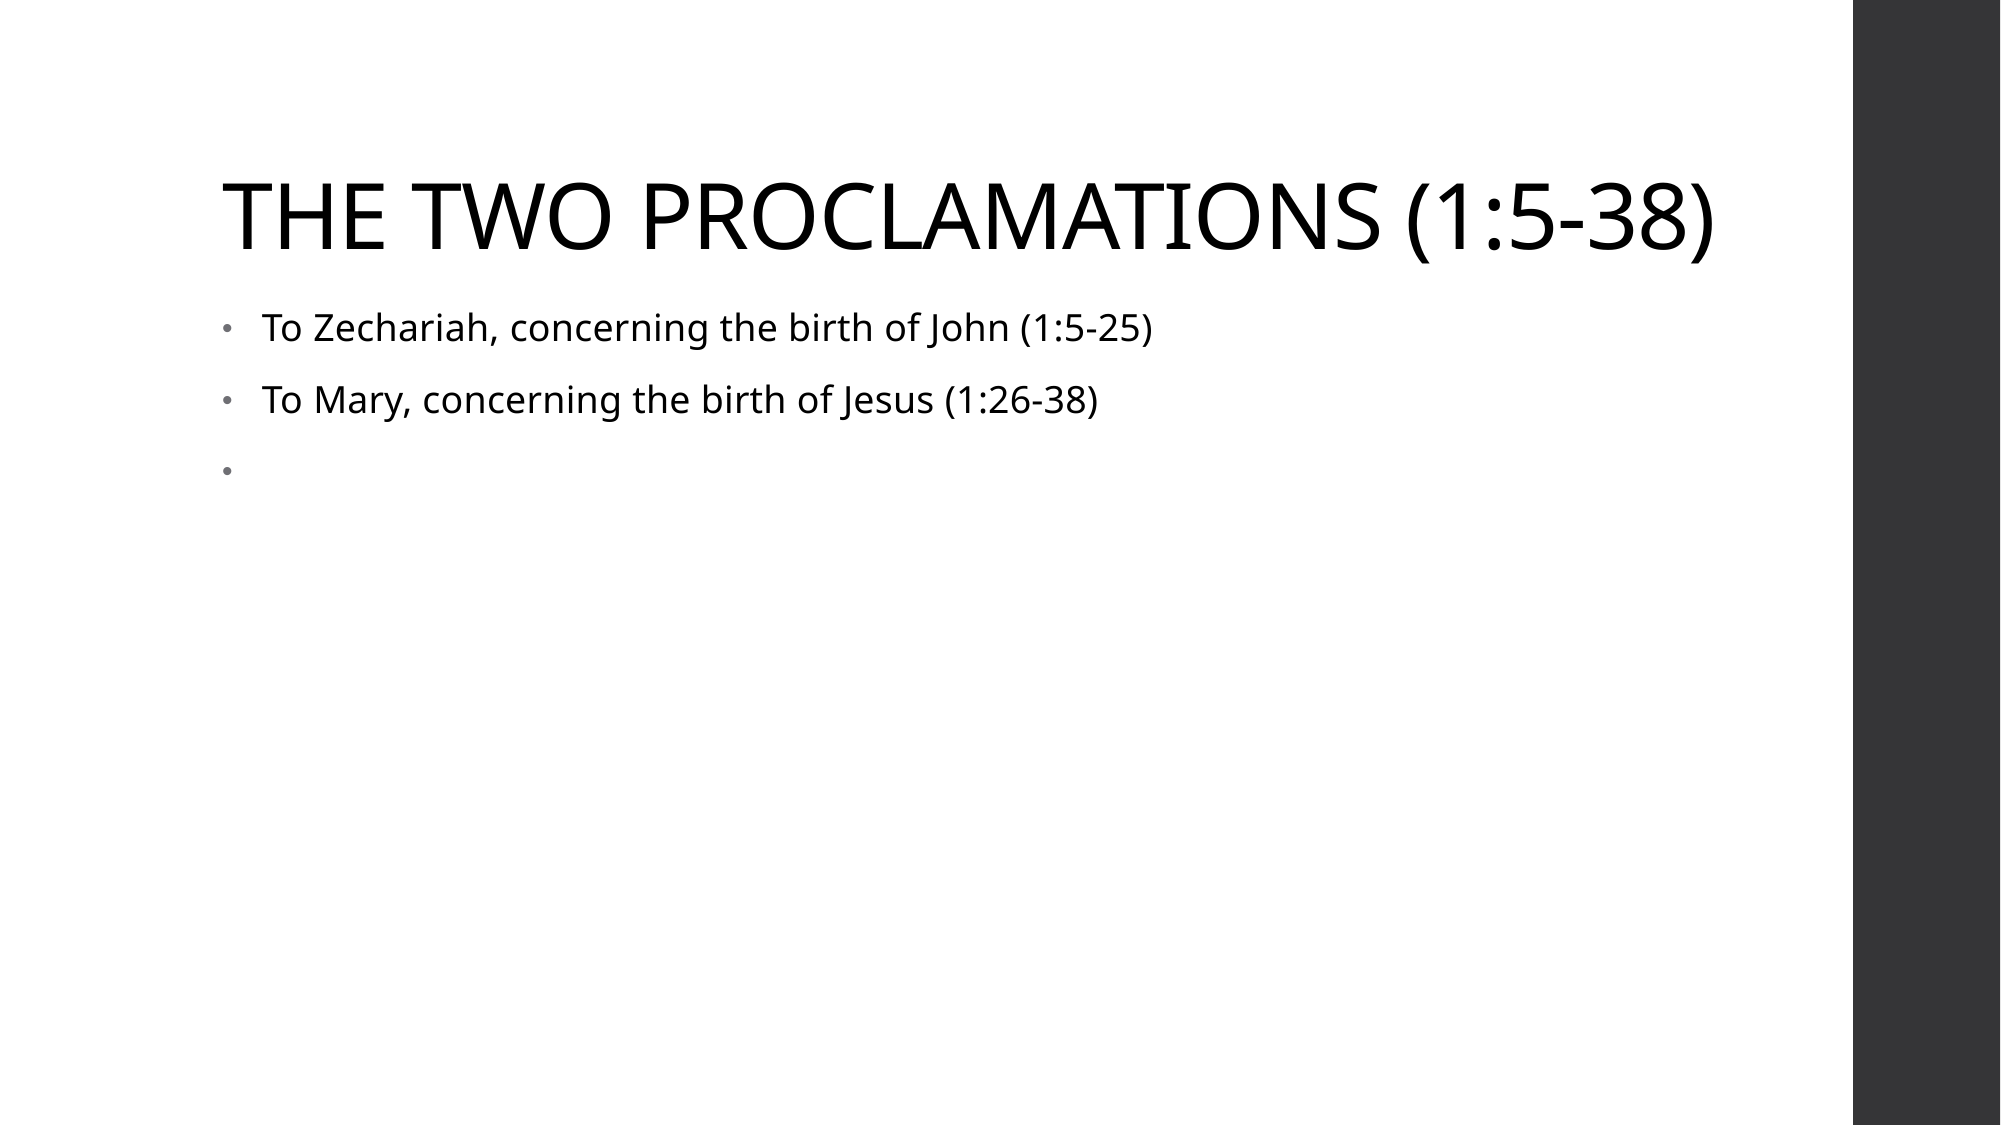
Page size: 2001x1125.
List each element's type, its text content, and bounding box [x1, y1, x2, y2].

title THE TWO PROCLAMATIONS (1:5-38) [206, 60, 1797, 278]
list To Zechariah, concerning the birth of John (1:5-25) To Mary, concerning the birth of Jesus (1:26-38) [206, 299, 1617, 1014]
